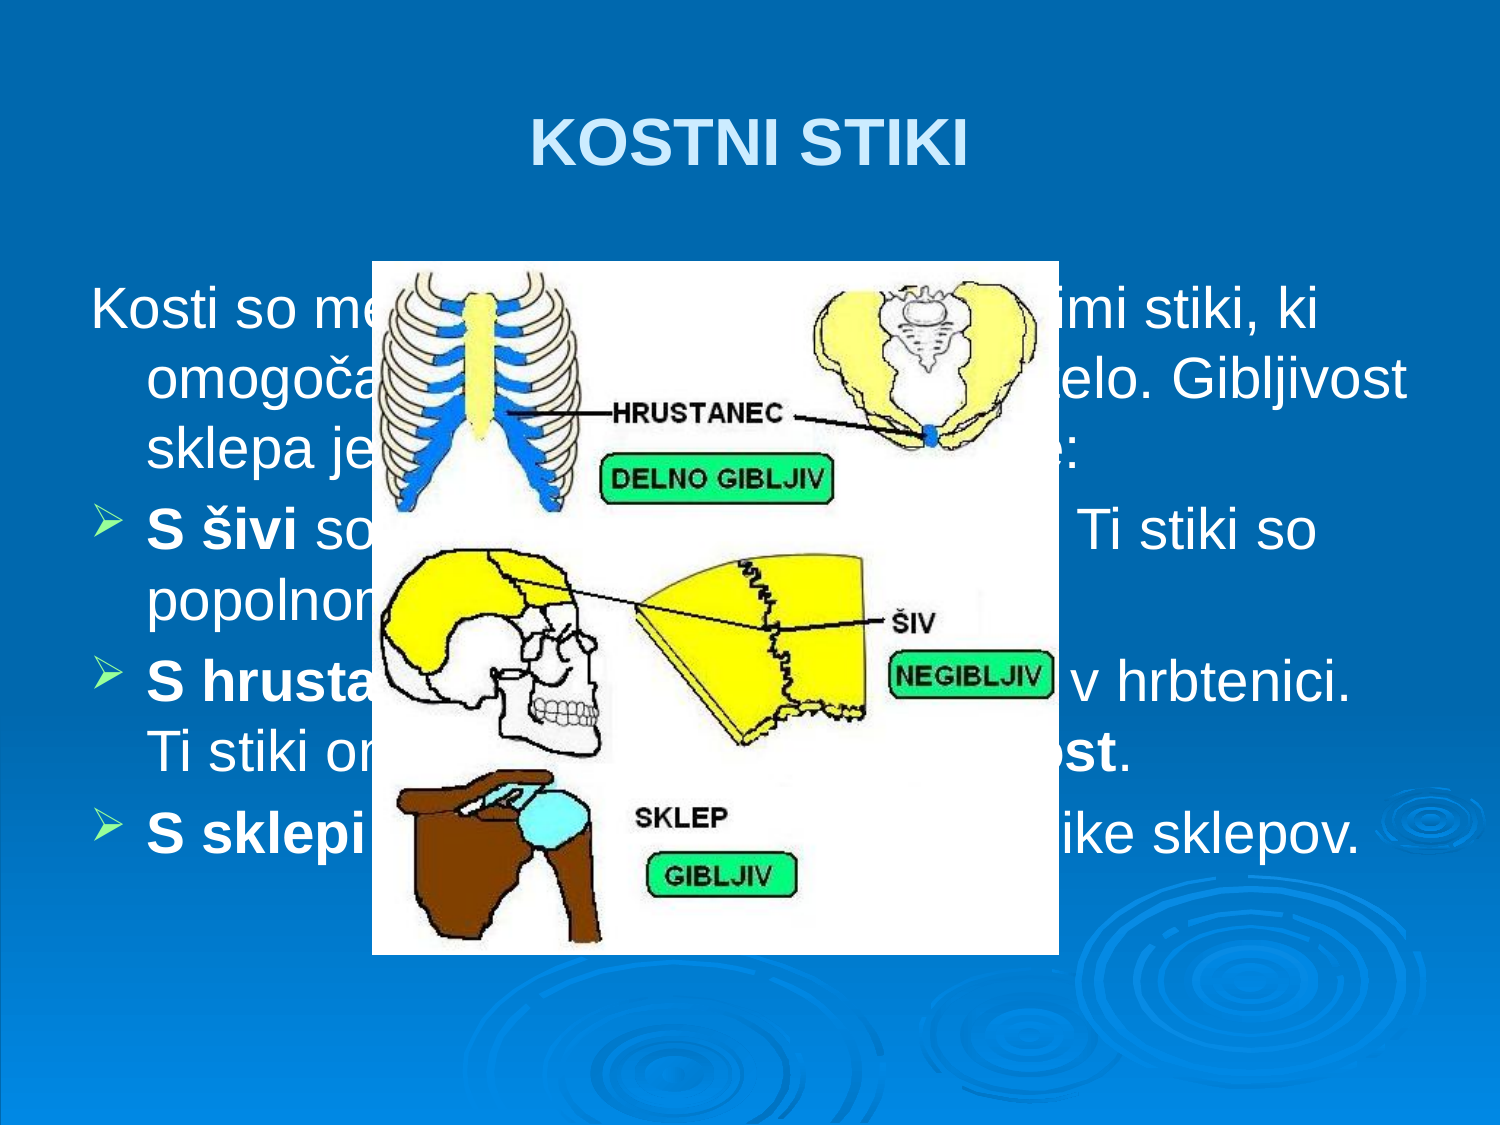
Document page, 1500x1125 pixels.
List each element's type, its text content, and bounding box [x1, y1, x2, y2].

list Kosti so med seboj povezane z kostnimi stiki, ki omogočajo mišicam, da premikajo telo. Gibljivost sklepa je odvisna od njegove oblike: S šivi so povezane lobanjske kosti. Ti stiki so popolnoma negibljivi. S hrustancem so poveza vretenca v hrbtenici. Ti stiki omogočajo le delno gibljivost. S sklepi je gibljivost odvisna od oblike sklepov. [75, 262, 1425, 1005]
picture [372, 261, 1059, 955]
title KOSTNI STIKI [75, 45, 1425, 233]
